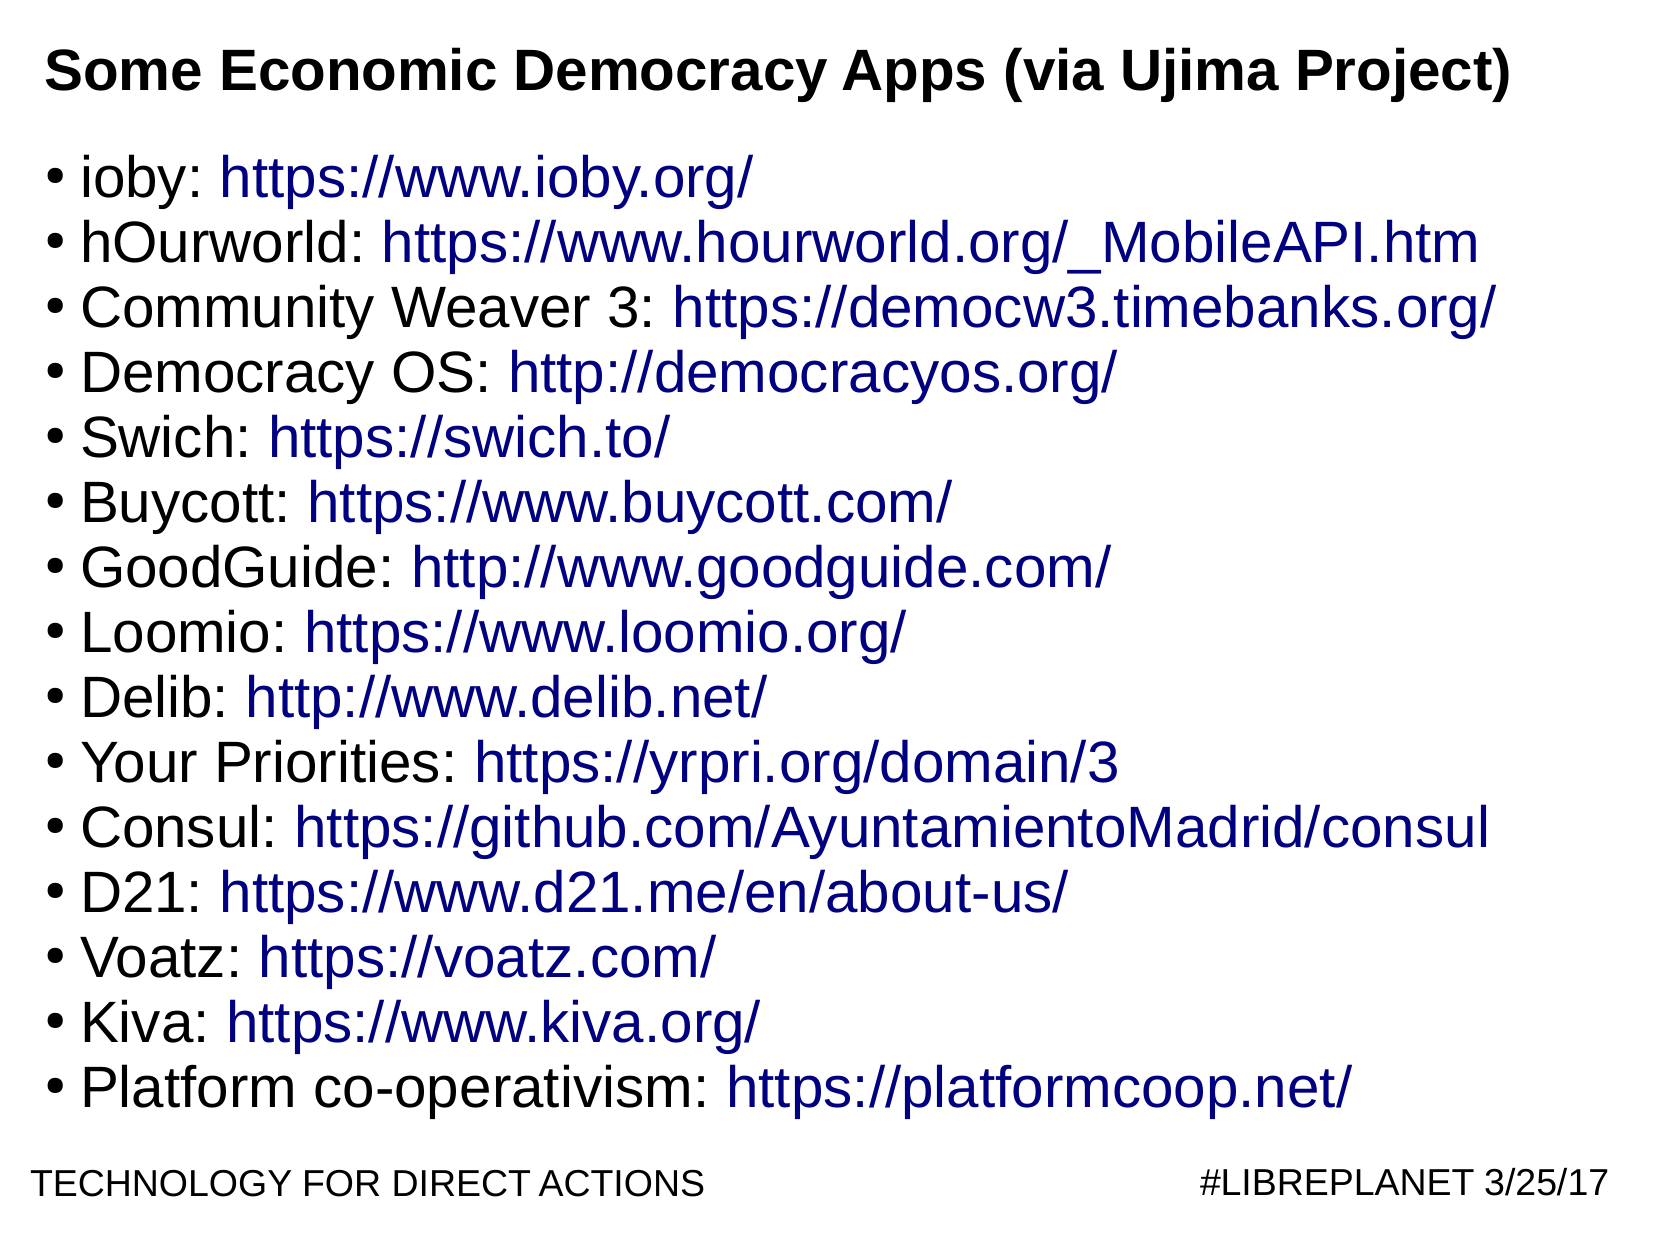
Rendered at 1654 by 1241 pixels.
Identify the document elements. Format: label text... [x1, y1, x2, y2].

text_box Some Economic Democracy Apps (via Ujima Project) ioby: https://www.ioby.org/ hOurworld: https://www.hourworld.org/_MobileAPI.htm Community Weaver 3: https://democw3.timebanks.org/ Democracy OS: http://democracyos.org/ Swich: https://swich.to/ Buycott: https://www.buycott.com/ GoodGuide: http://www.goodguide.com/ Loomio: https://www.loomio.org/ Delib: http://www.delib.net/ Your Priorities: https://yrpri.org/domain/3 Consul: https://github.com/AyuntamientoMadrid/consul D21: https://www.d21.me/en/about-us/ Voatz: https://voatz.com/ Kiva: https://www.kiva.org/ Platform co-operativism: https://platformcoop.net/ [30, 30, 1546, 1128]
subtitle #LIBREPLANET 3/25/17 [1200, 1150, 1628, 1216]
title TECHNOLOGY FOR DIRECT ACTIONS [30, 1140, 736, 1228]
